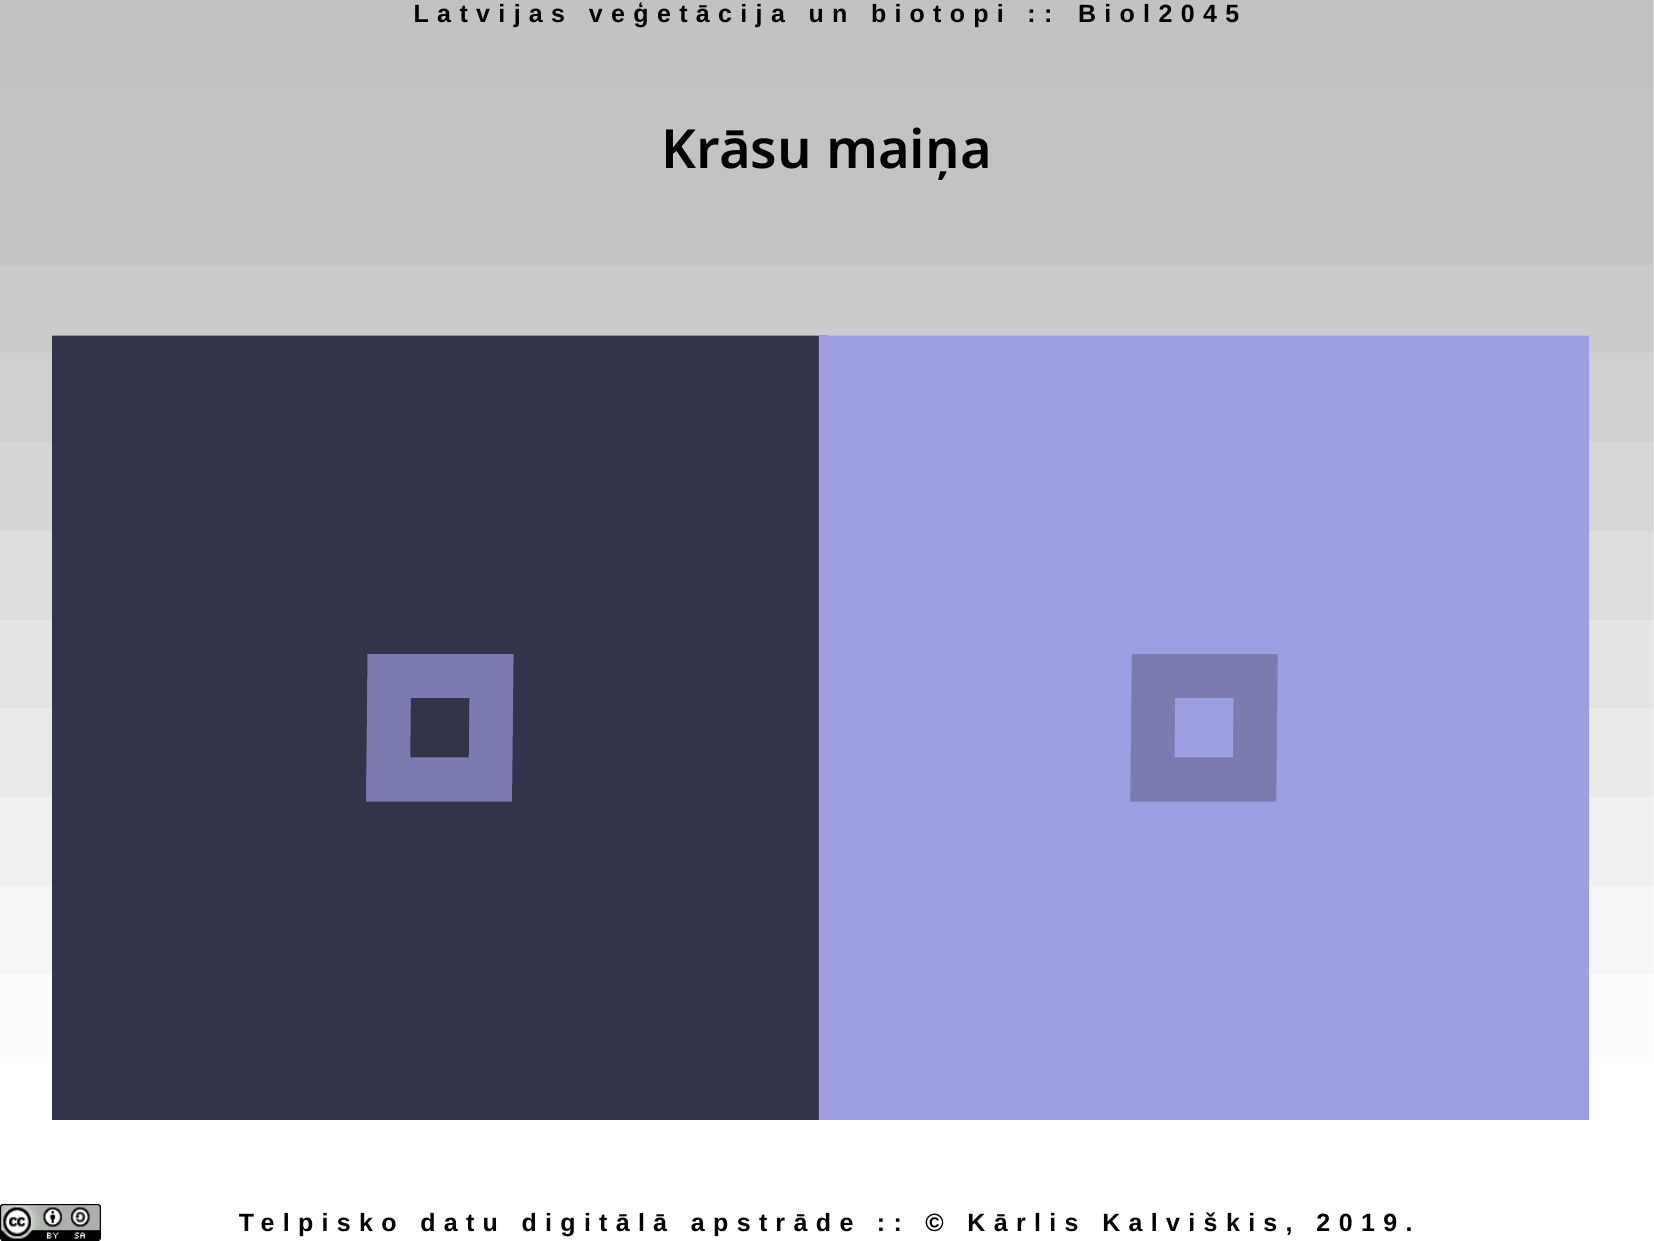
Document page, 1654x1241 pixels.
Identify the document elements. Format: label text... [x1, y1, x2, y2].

text_box [52, 335, 1590, 1120]
picture [0, 0, 1654, 1241]
title Krāsu maiņa [29, 49, 1625, 245]
